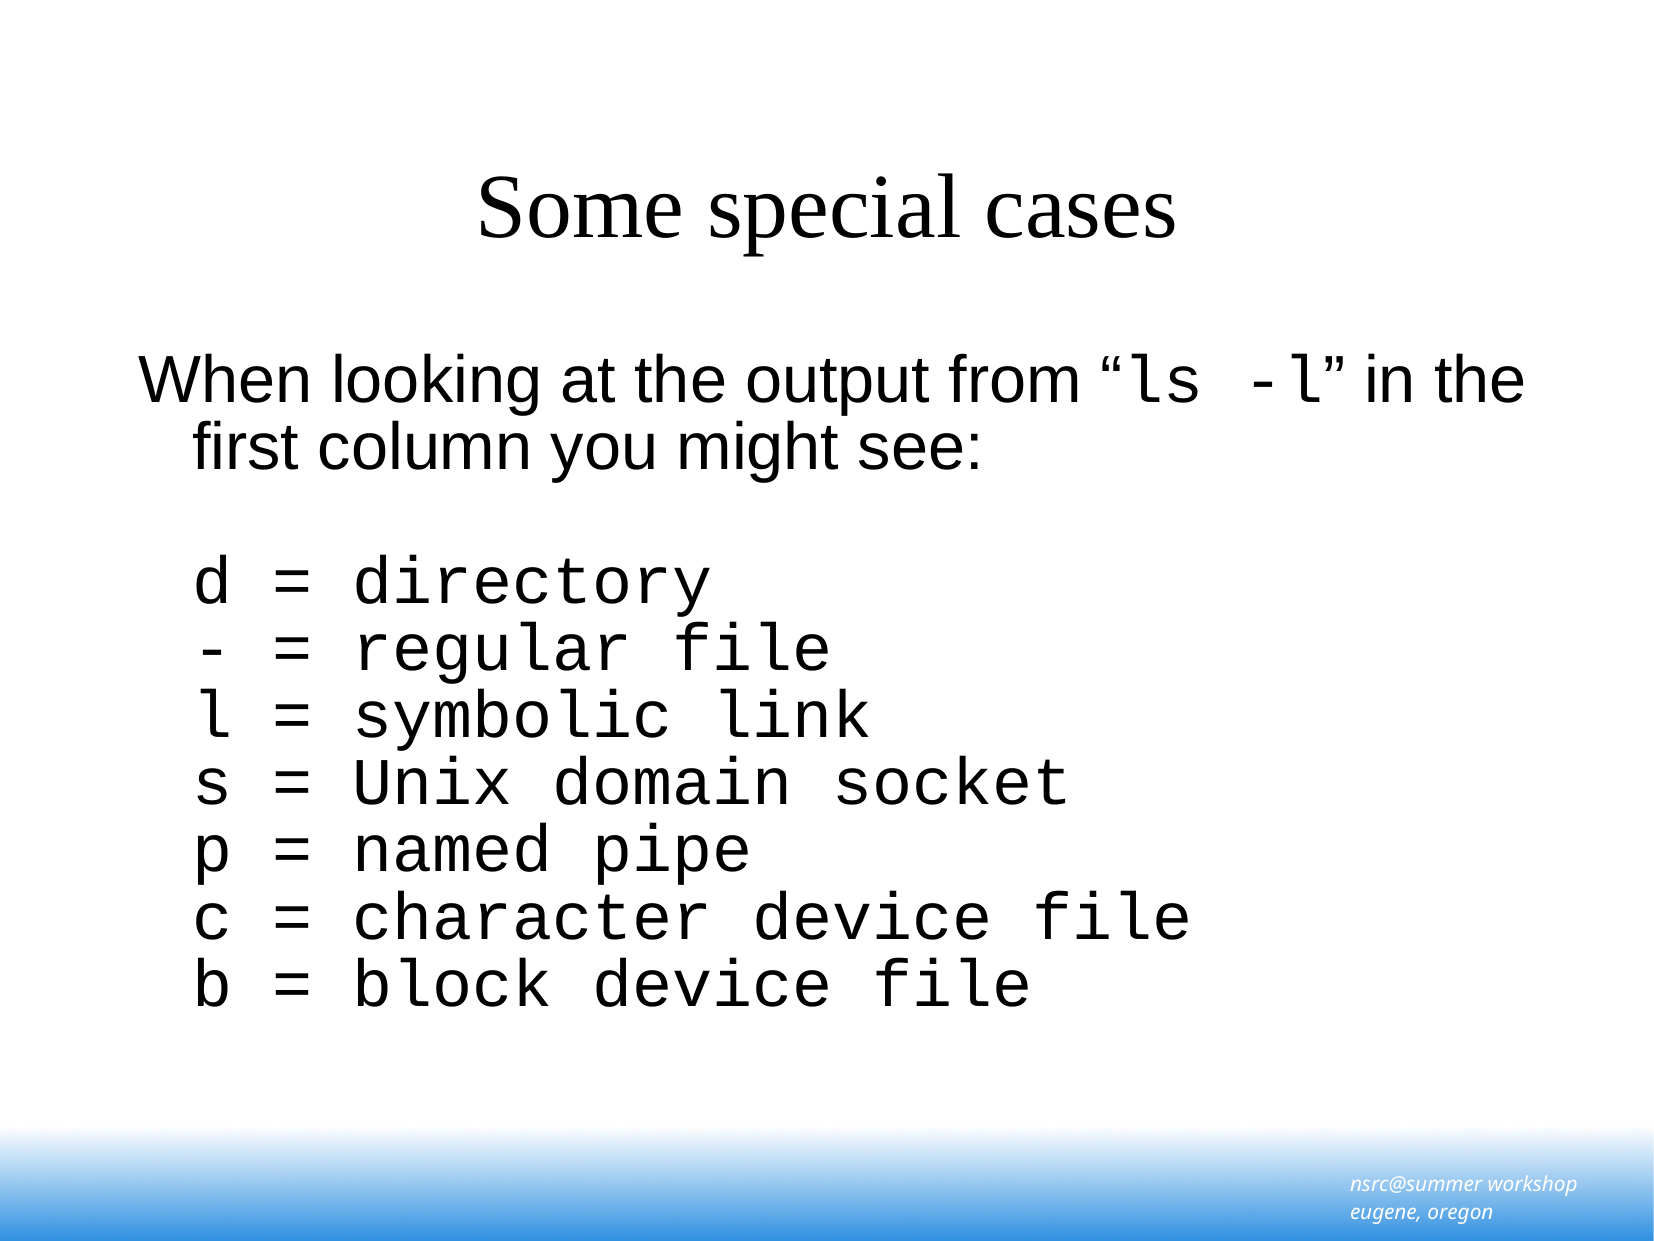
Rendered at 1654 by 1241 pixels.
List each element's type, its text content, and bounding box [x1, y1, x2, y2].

title Some special cases [121, 102, 1534, 311]
picture [0, 1124, 1654, 1241]
list When looking at the output from “ls -l” in the first column you might see: d = directory - = regular file l = symbolic link s = Unix domain socket p = named pipe c = character device file b = block device file [121, 344, 1534, 1135]
